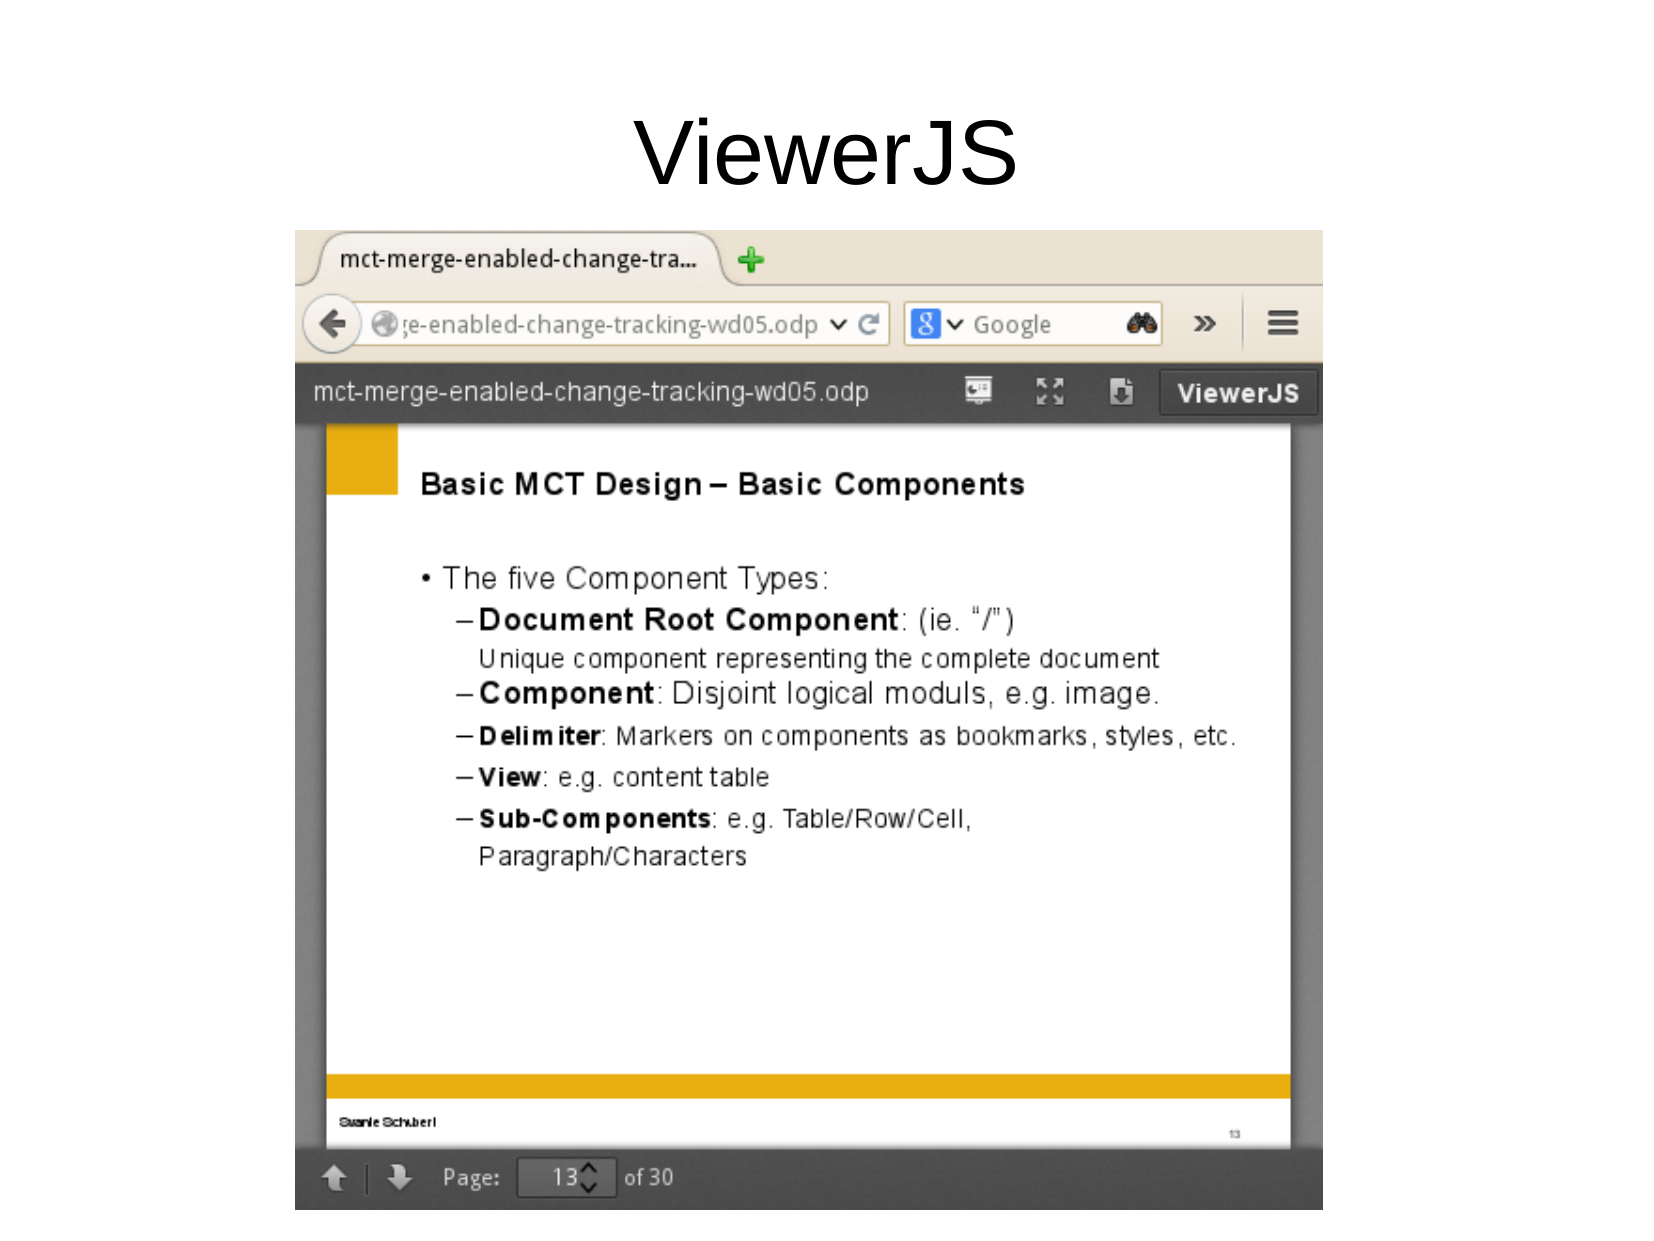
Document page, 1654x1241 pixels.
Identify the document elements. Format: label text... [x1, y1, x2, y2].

title ViewerJS [82, 49, 1571, 257]
picture [295, 230, 1323, 1210]
